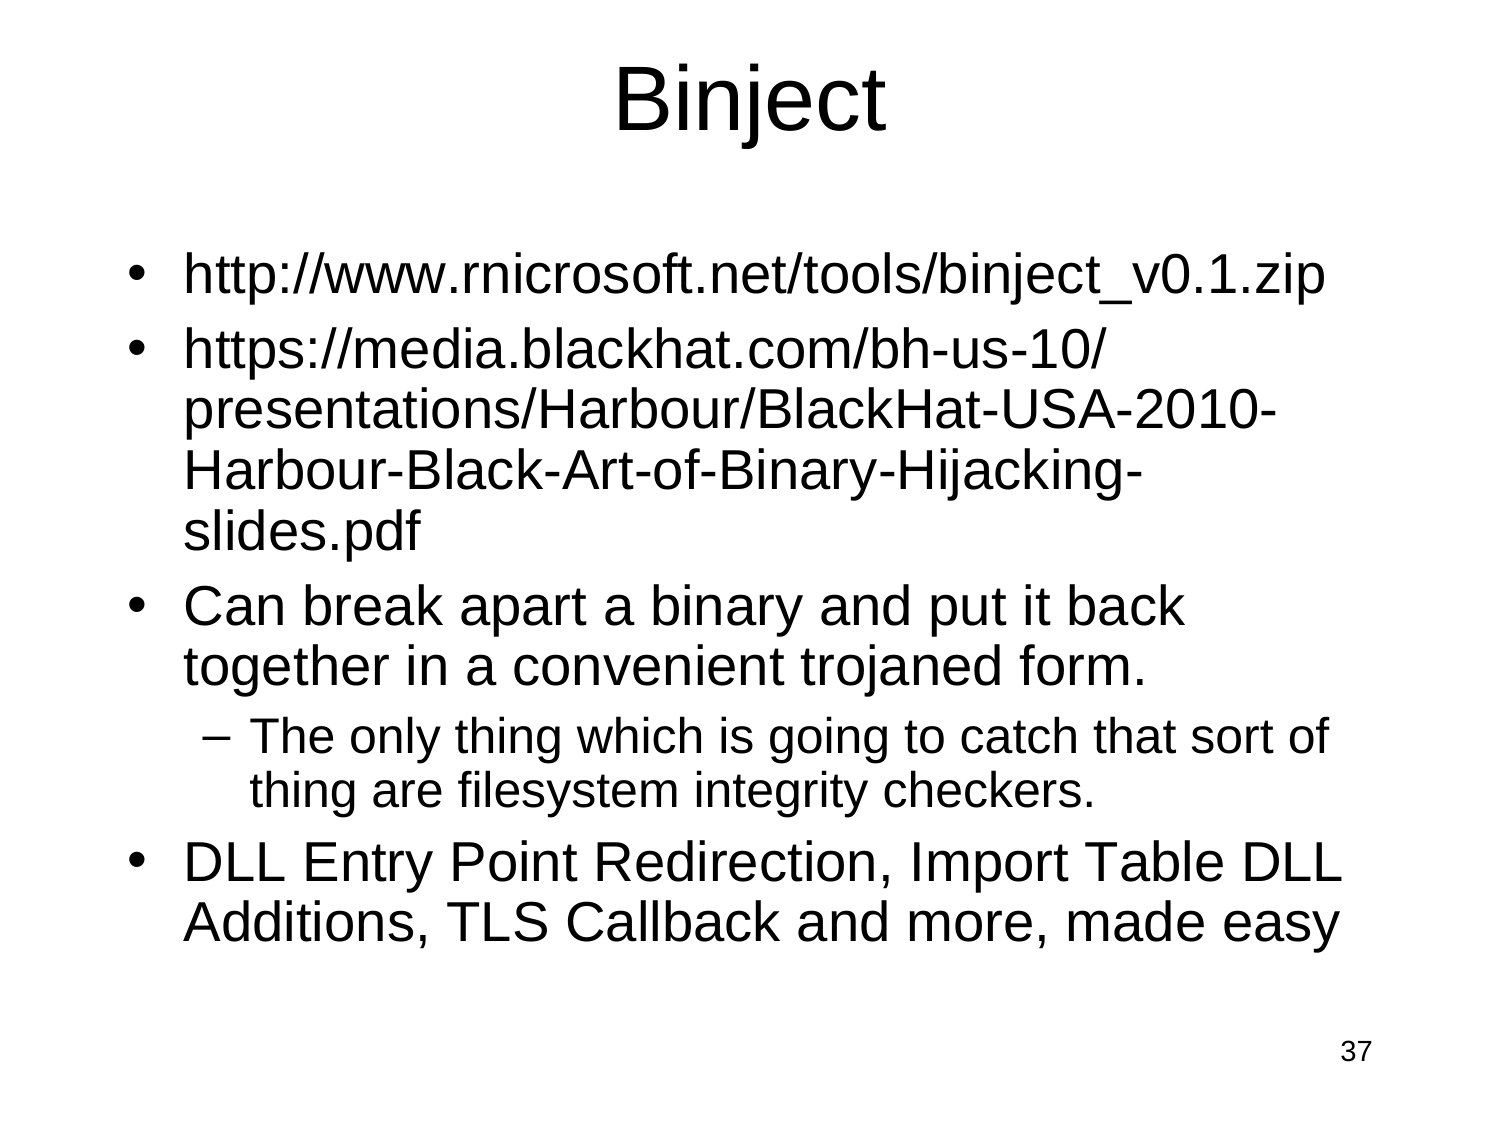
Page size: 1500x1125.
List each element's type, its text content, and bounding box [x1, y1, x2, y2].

text_box <number> [1074, 1025, 1388, 1101]
title Binject [0, 0, 1500, 188]
list http://www.rnicrosoft.net/tools/binject_v0.1.zip https://media.blackhat.com/bh-us-10/presentations/Harbour/BlackHat-USA-2010-Harbour-Black-Art-of-Binary-Hijacking-slides.pdf Can break apart a binary and put it back together in a convenient trojaned form. The only thing which is going to catch that sort of thing are filesystem integrity checkers. DLL Entry Point Redirection, Import Table DLL Additions, TLS Callback and more, made easy [112, 237, 1388, 1051]
